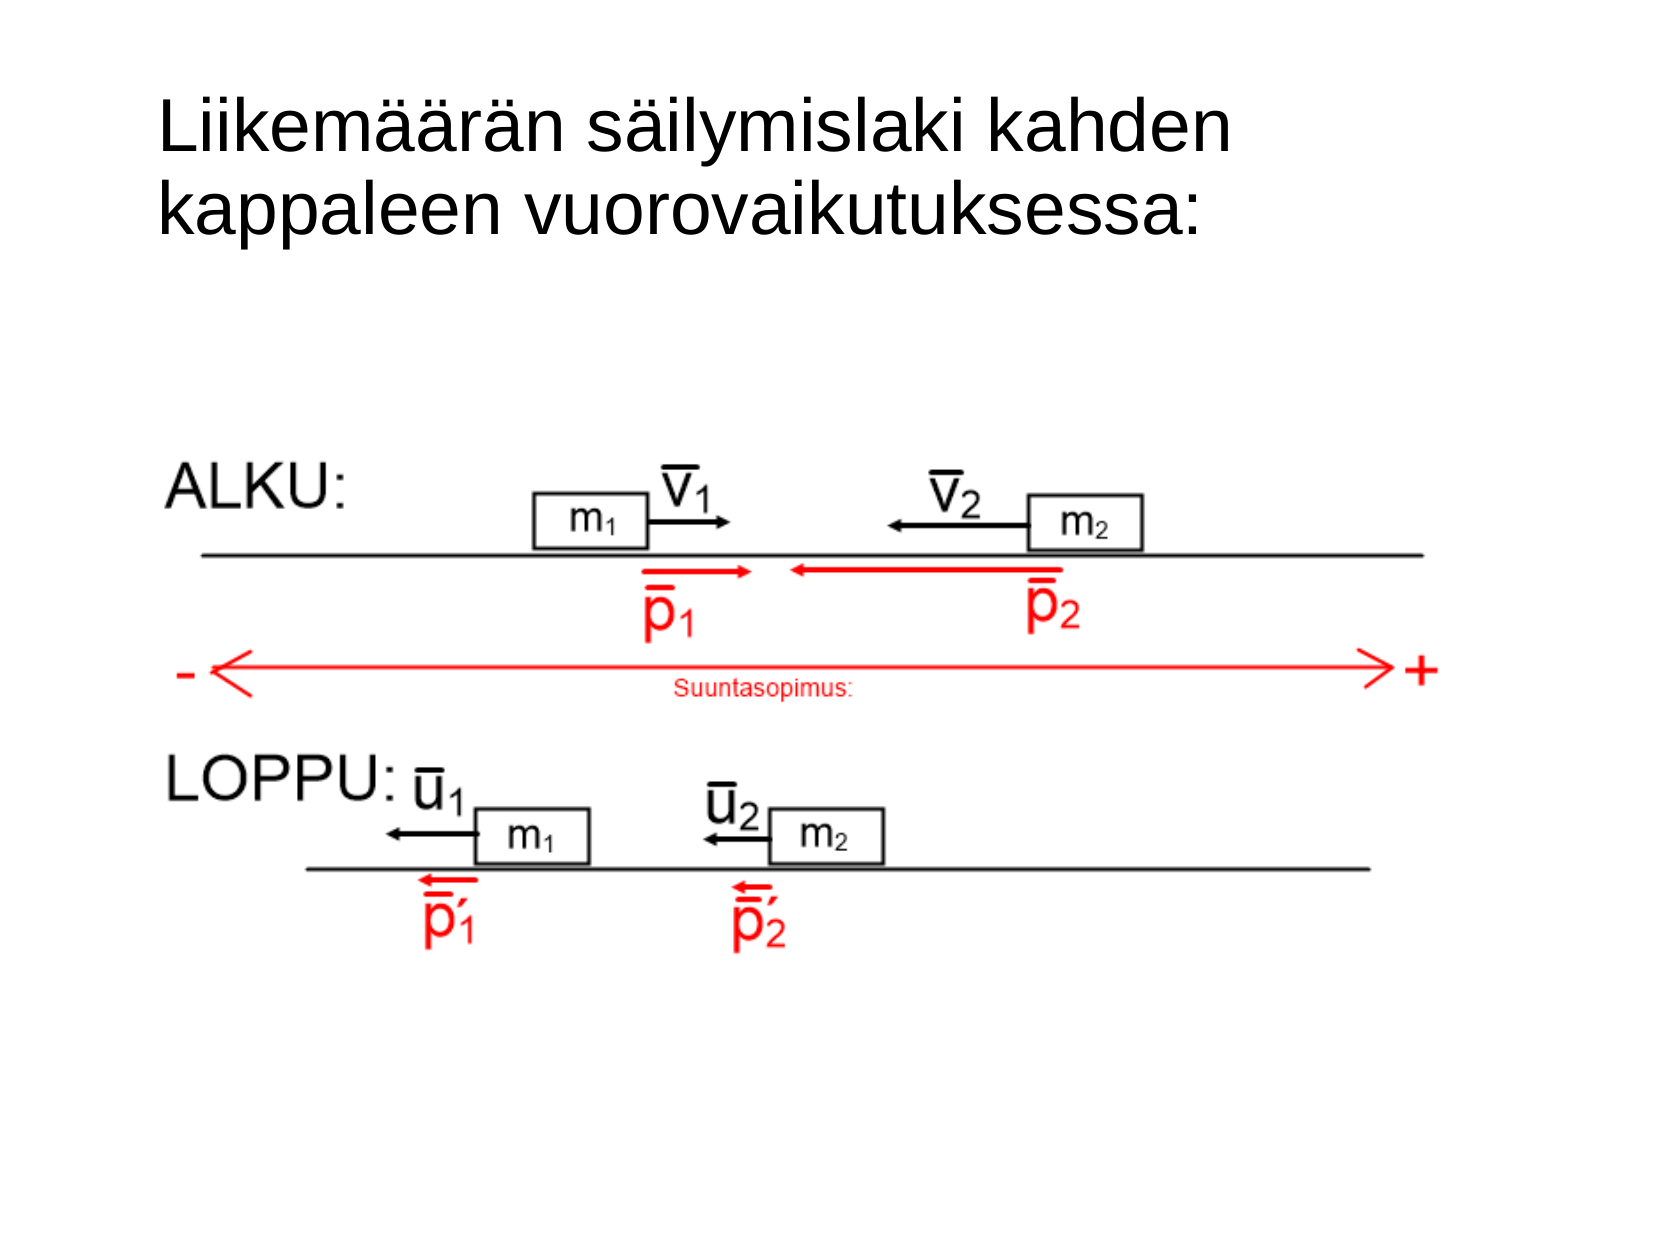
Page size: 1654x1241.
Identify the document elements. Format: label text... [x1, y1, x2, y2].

picture [117, 307, 1489, 1069]
text_box Liikemäärän säilymislaki kahden kappaleen vuorovaikutuksessa: [142, 75, 1465, 272]
